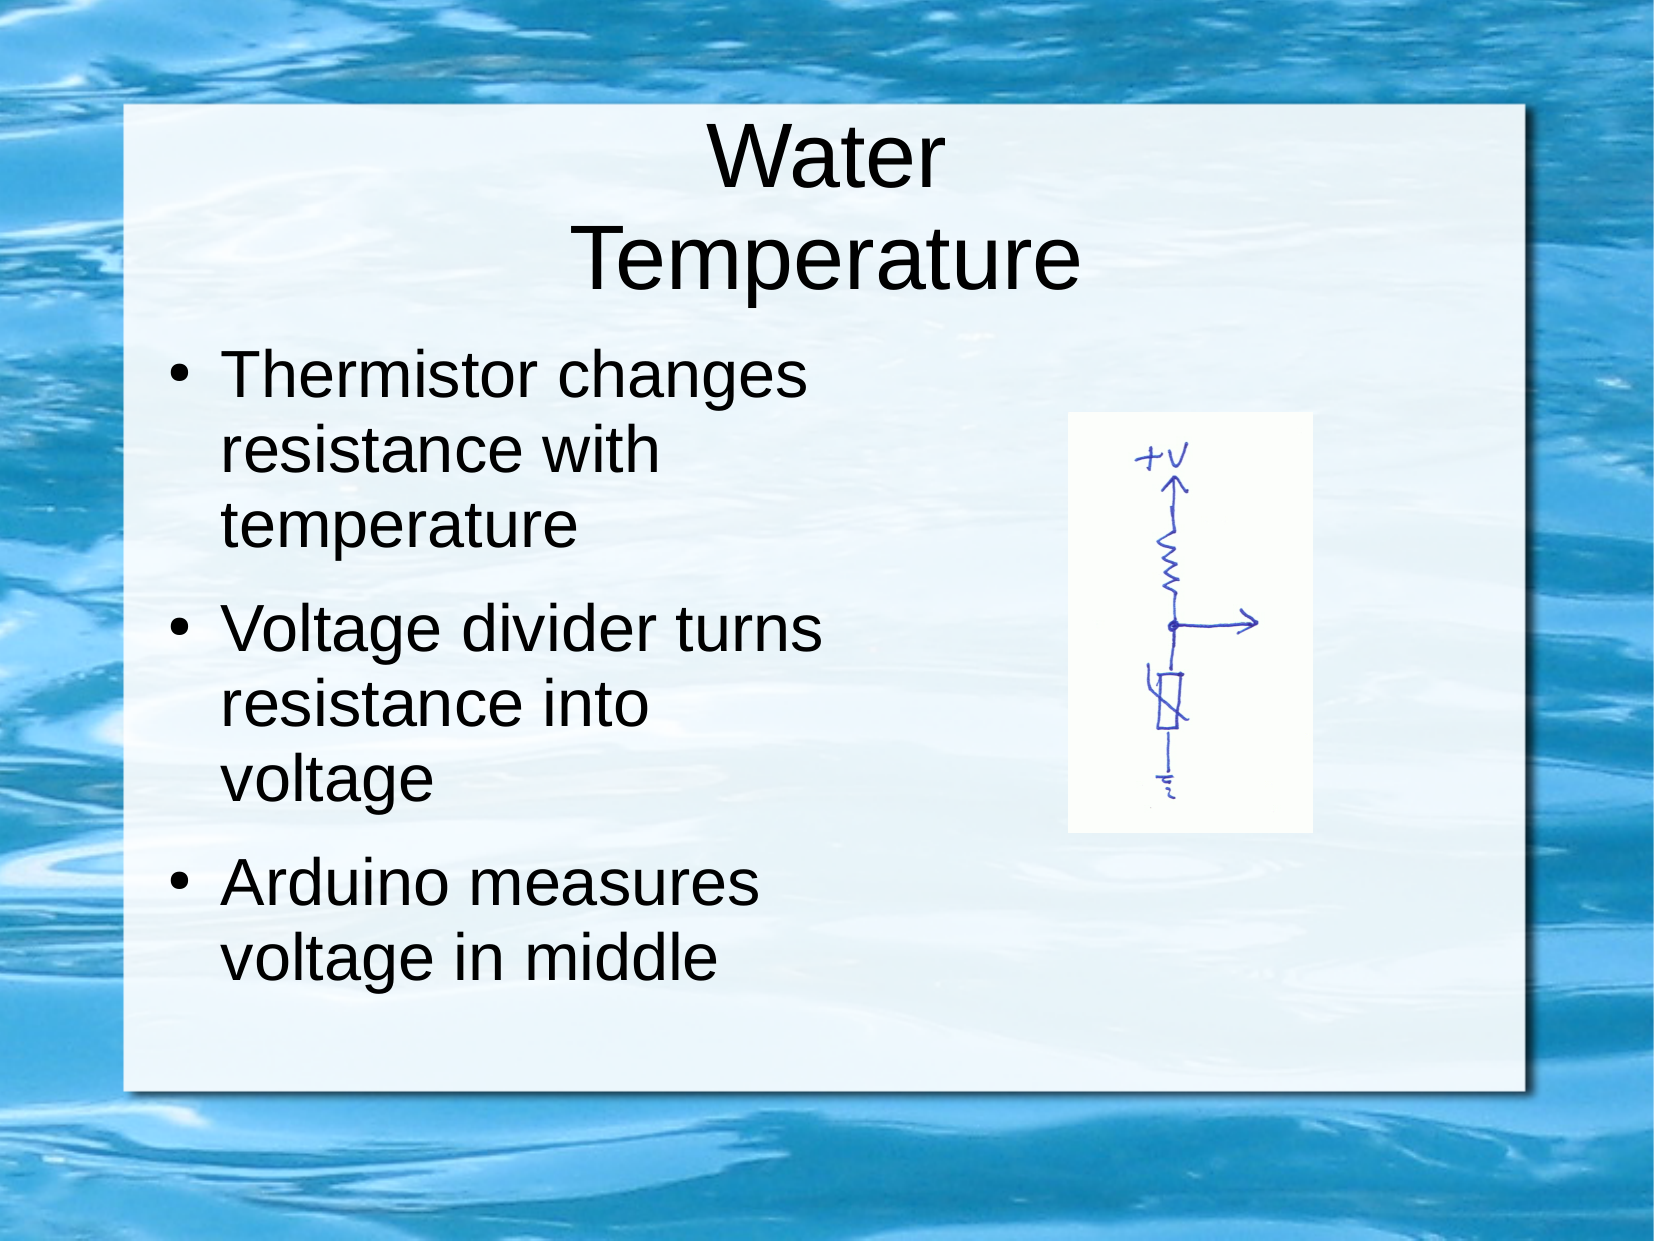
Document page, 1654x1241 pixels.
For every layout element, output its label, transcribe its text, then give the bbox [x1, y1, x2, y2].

title Water Temperature [147, 104, 1506, 310]
list Thermistor changes resistance with temperature Voltage divider turns resistance into voltage Arduino measures voltage in middle [150, 337, 877, 1157]
picture [0, 0, 1654, 1241]
